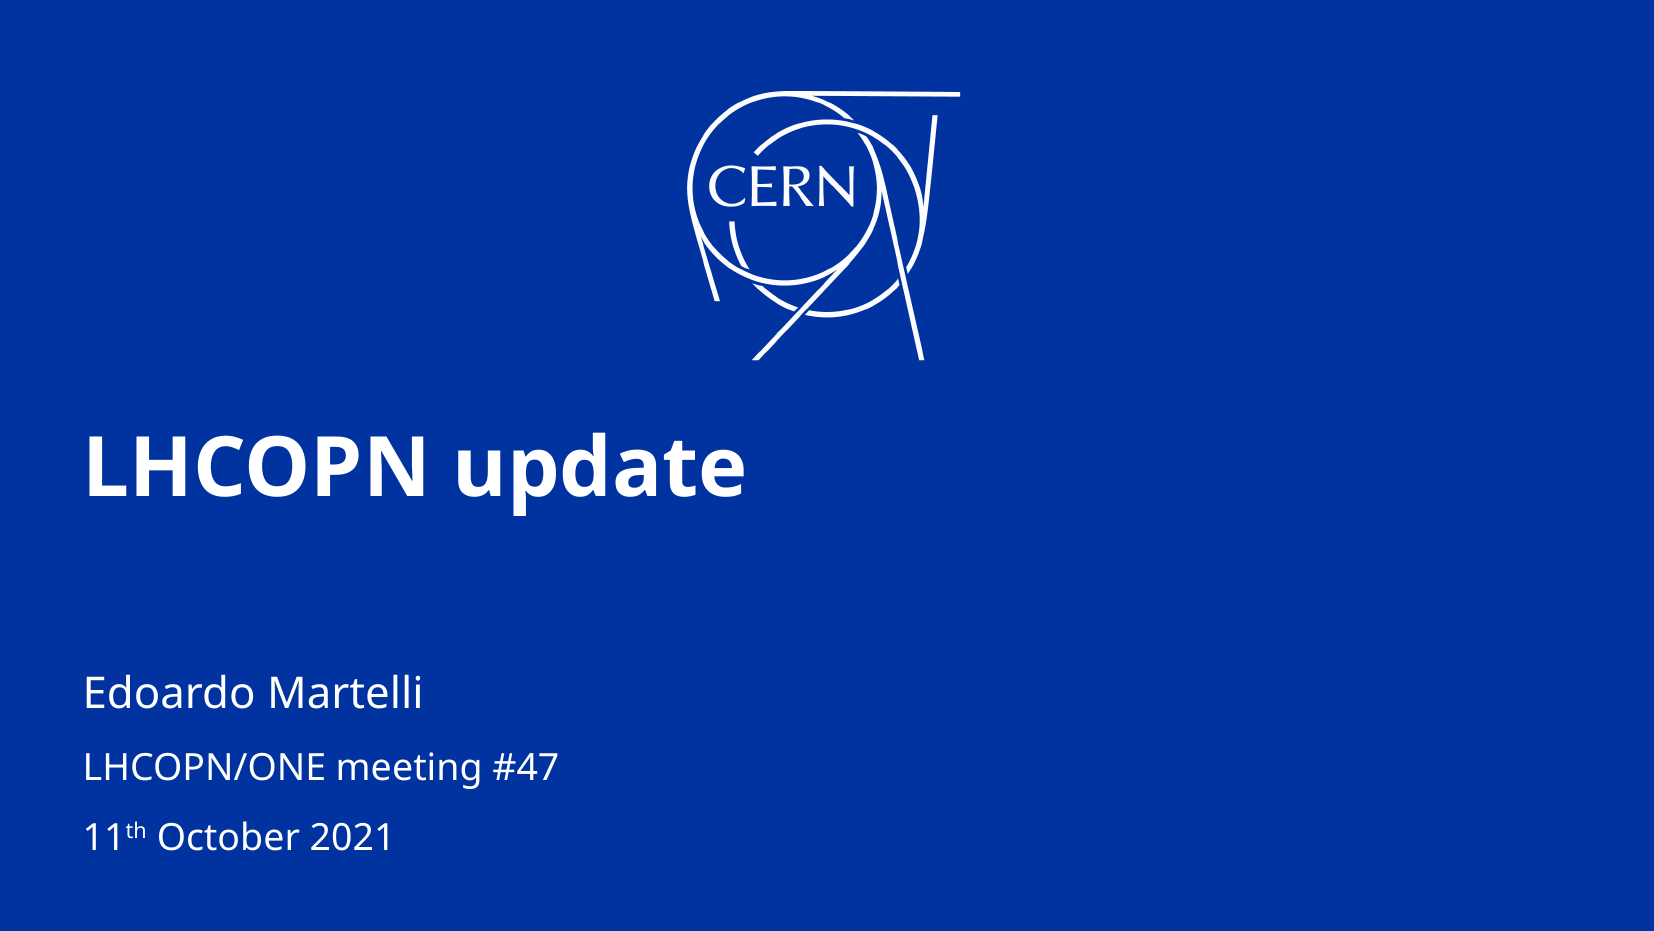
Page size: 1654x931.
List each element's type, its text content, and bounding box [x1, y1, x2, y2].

list Edoardo Martelli LHCOPN/ONE meeting #47 11th October 2021 [82, 661, 1571, 898]
picture [679, 82, 971, 372]
title LHCOPN update [82, 407, 1571, 603]
